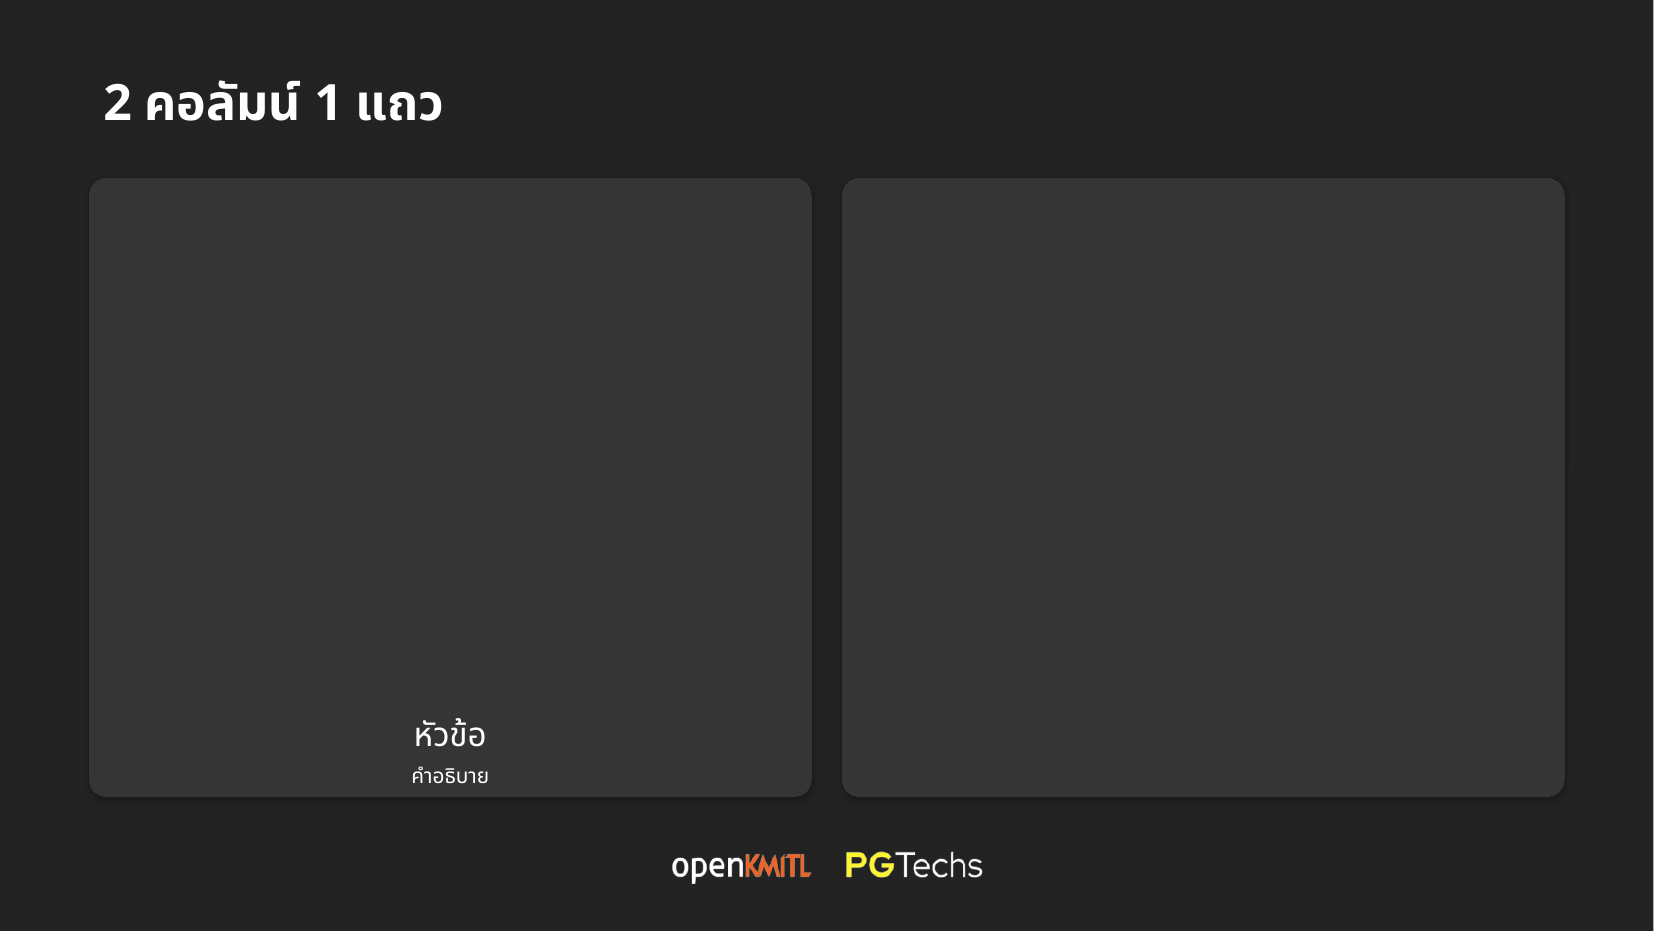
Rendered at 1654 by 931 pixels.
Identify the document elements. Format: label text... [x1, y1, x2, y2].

text_box 2 คอลัมน์ 1 แถว [88, 59, 798, 178]
text_box หัวข้อ คำอธิบาย [88, 177, 813, 797]
text_box [841, 177, 1566, 797]
picture [0, 0, 1654, 931]
